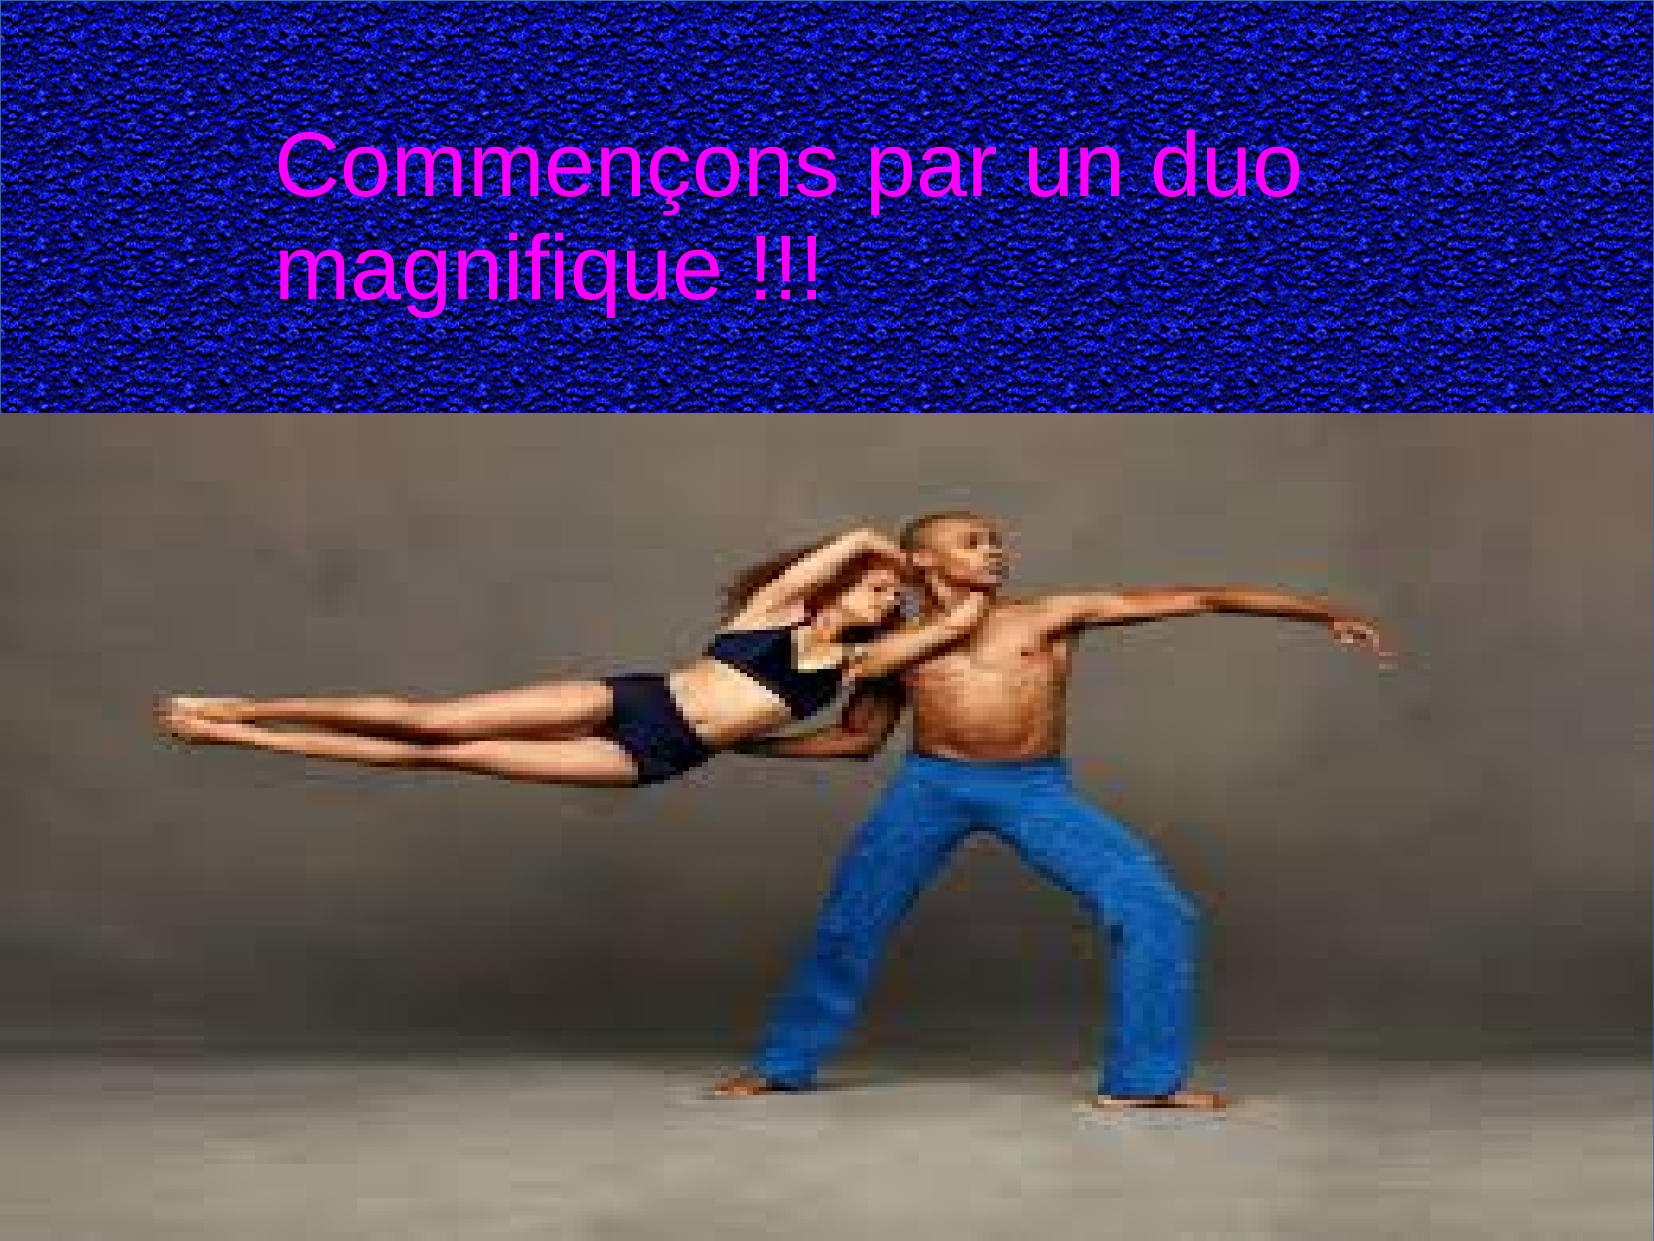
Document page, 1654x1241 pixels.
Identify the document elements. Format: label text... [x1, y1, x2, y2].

text_box Commençons par un duo magnifique !!! [259, 106, 1359, 429]
picture [0, 413, 1654, 1241]
text_box [0, 0, 1654, 413]
